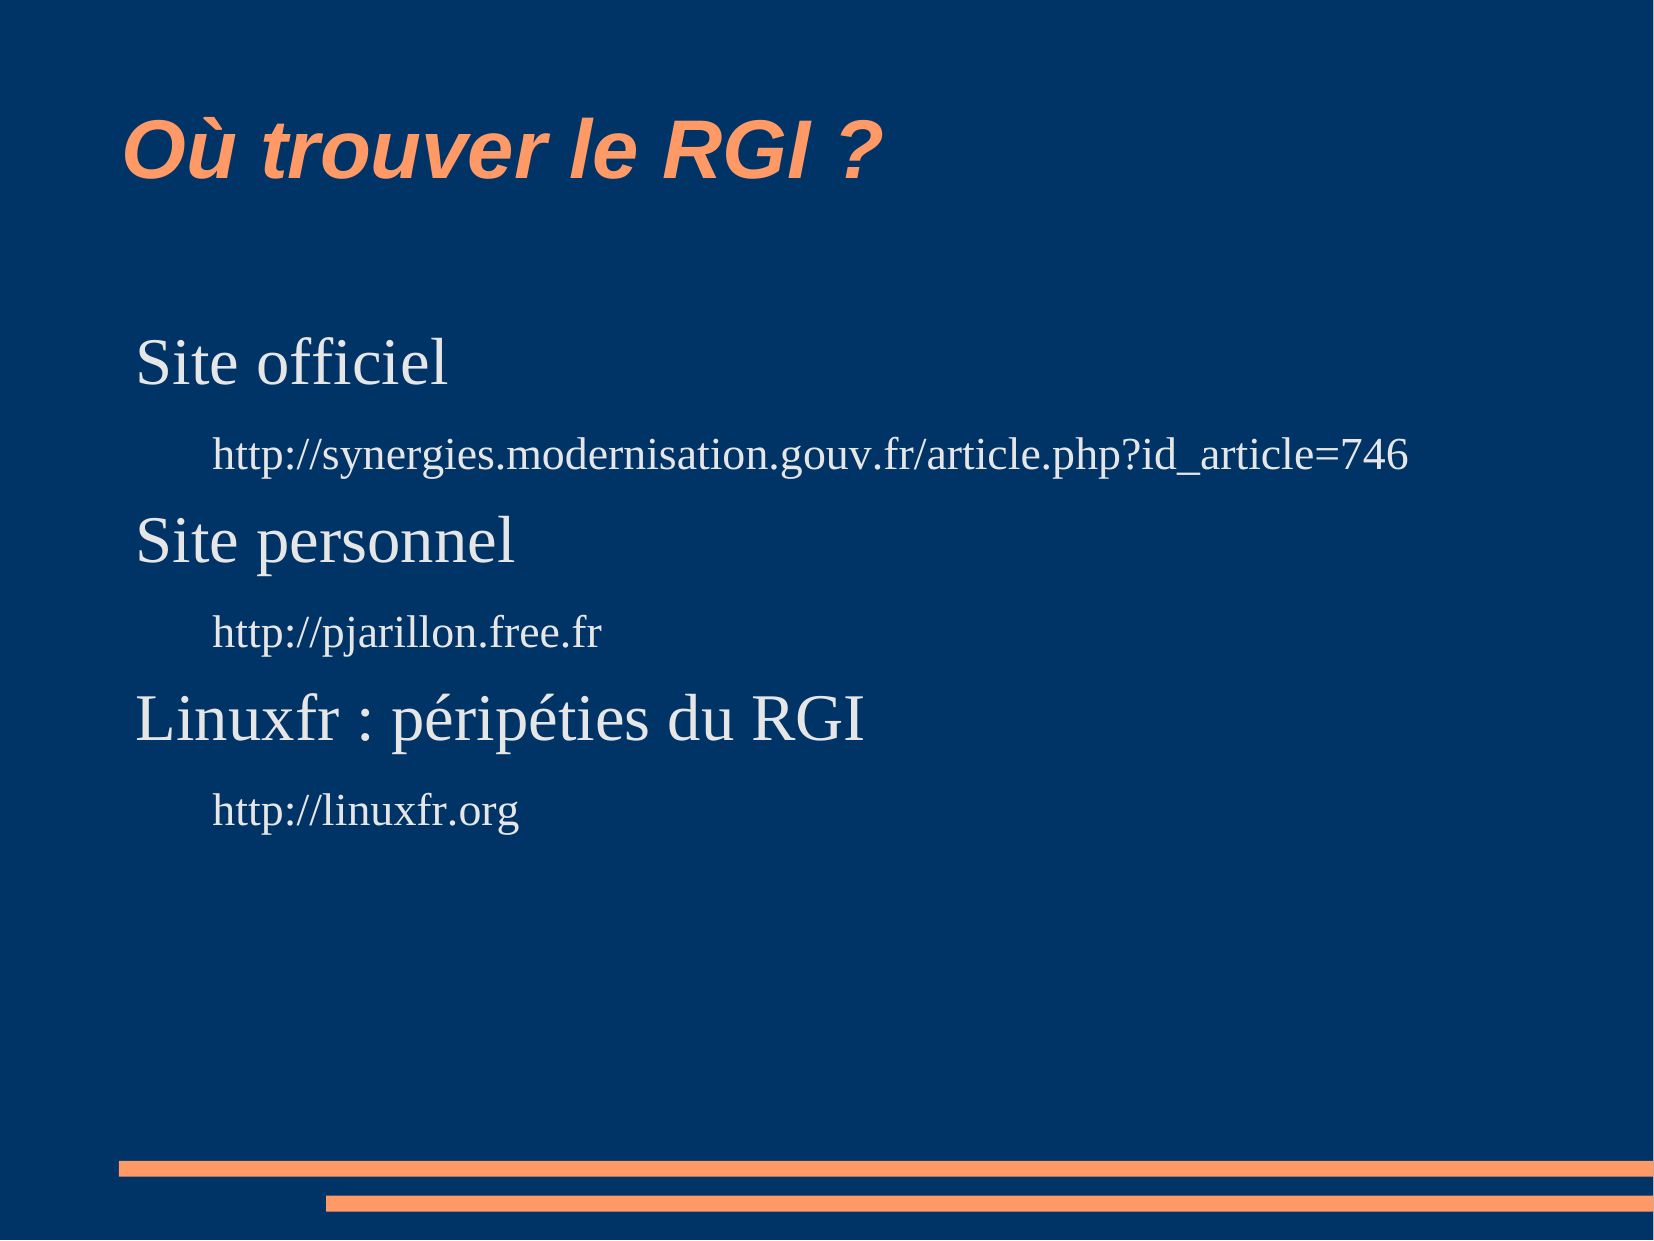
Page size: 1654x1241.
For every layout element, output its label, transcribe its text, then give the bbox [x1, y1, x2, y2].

title Où trouver le RGI ? [121, 53, 1534, 246]
list Site officiel http://synergies.modernisation.gouv.fr/article.php?id_article=746 Site personnel http://pjarillon.free.fr Linuxfr : péripéties du RGI http://linuxfr.org [118, 324, 1558, 1120]
